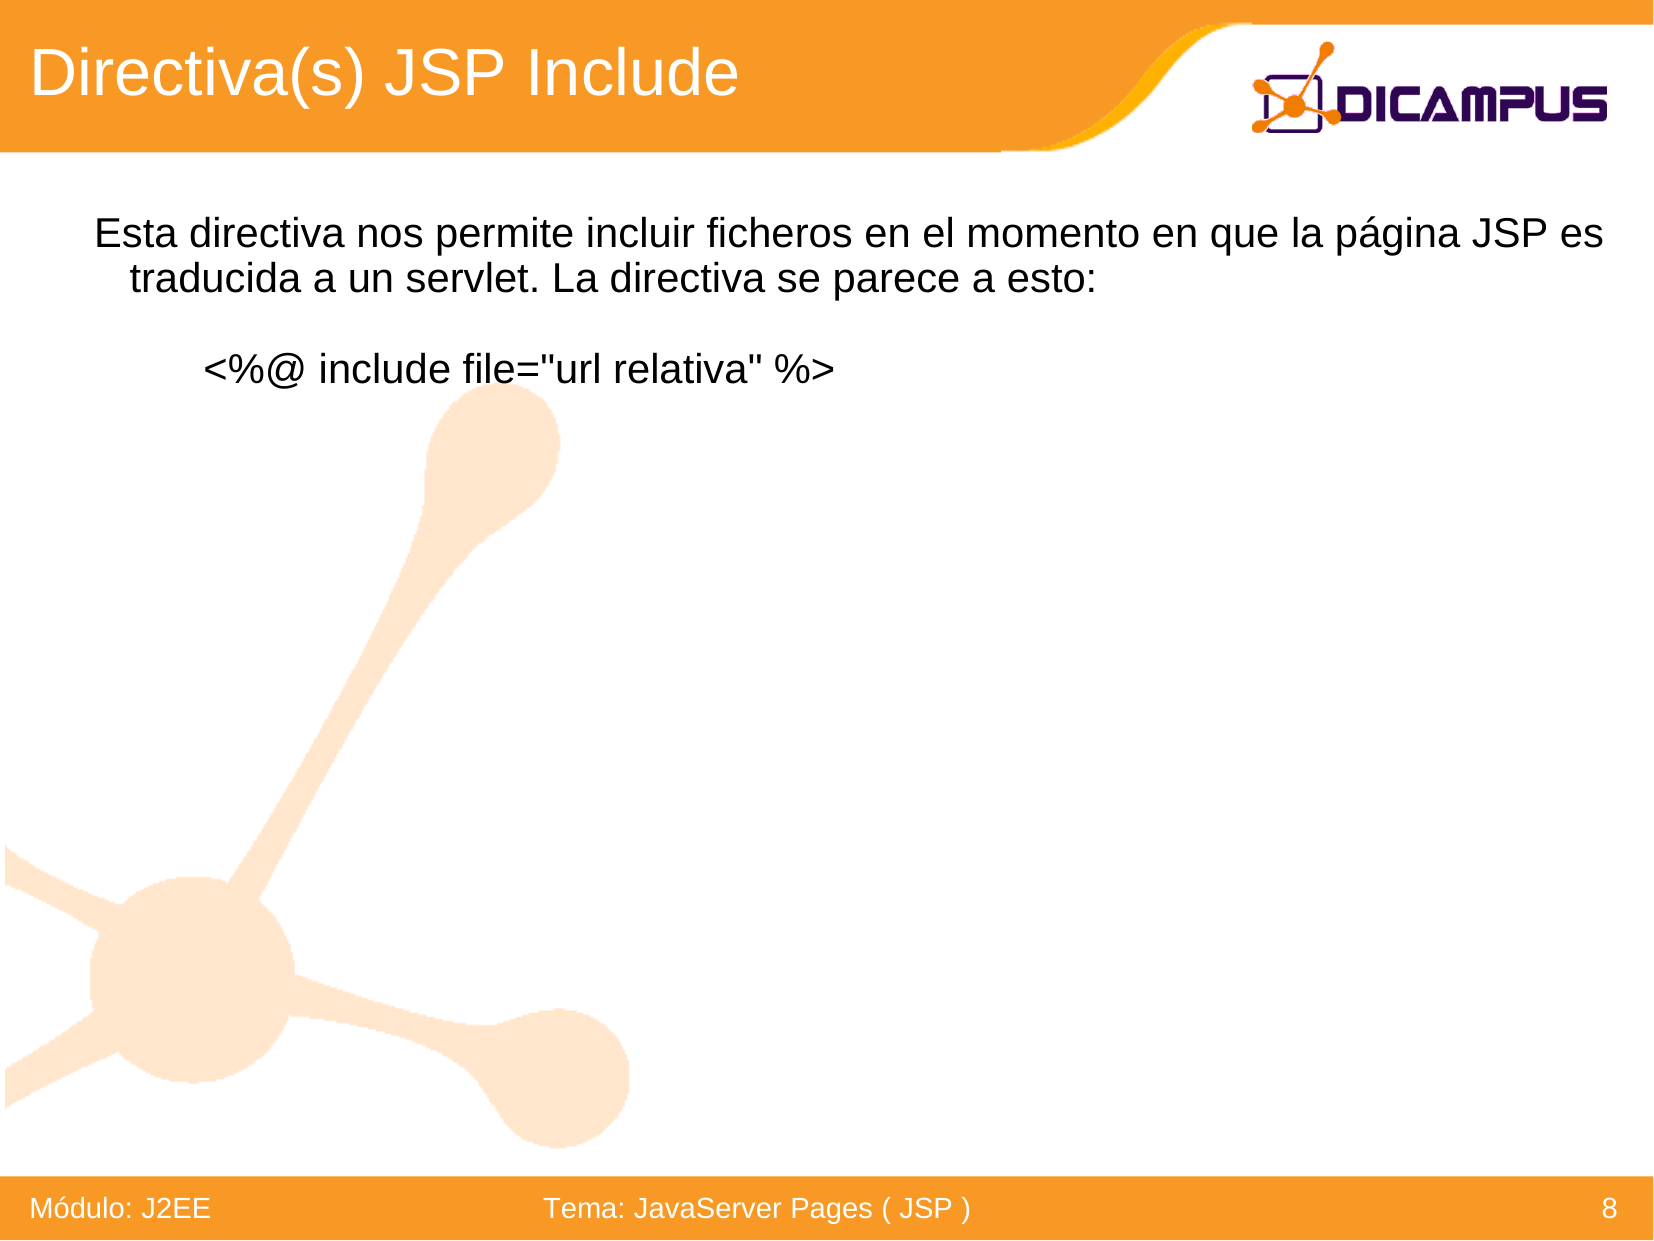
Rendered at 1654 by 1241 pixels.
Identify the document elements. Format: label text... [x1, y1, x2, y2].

picture [1001, 4, 1607, 135]
text_box [0, 0, 1654, 153]
text_box Módulo: J2EE [29, 1192, 473, 1225]
picture [5, 362, 663, 1176]
text_box [0, 1176, 1654, 1241]
text_box Tema: JavaServer Pages ( JSP ) [543, 1192, 1447, 1225]
text_box <number> [1469, 1185, 1633, 1233]
text_box Esta directiva nos permite incluir ficheros en el momento en que la página JSP es traducida a un servlet. La directiva se parece a esto: <%@ include file="url relativa" %> [59, 135, 1625, 528]
text_box Directiva(s) JSP Include [29, 37, 1001, 111]
